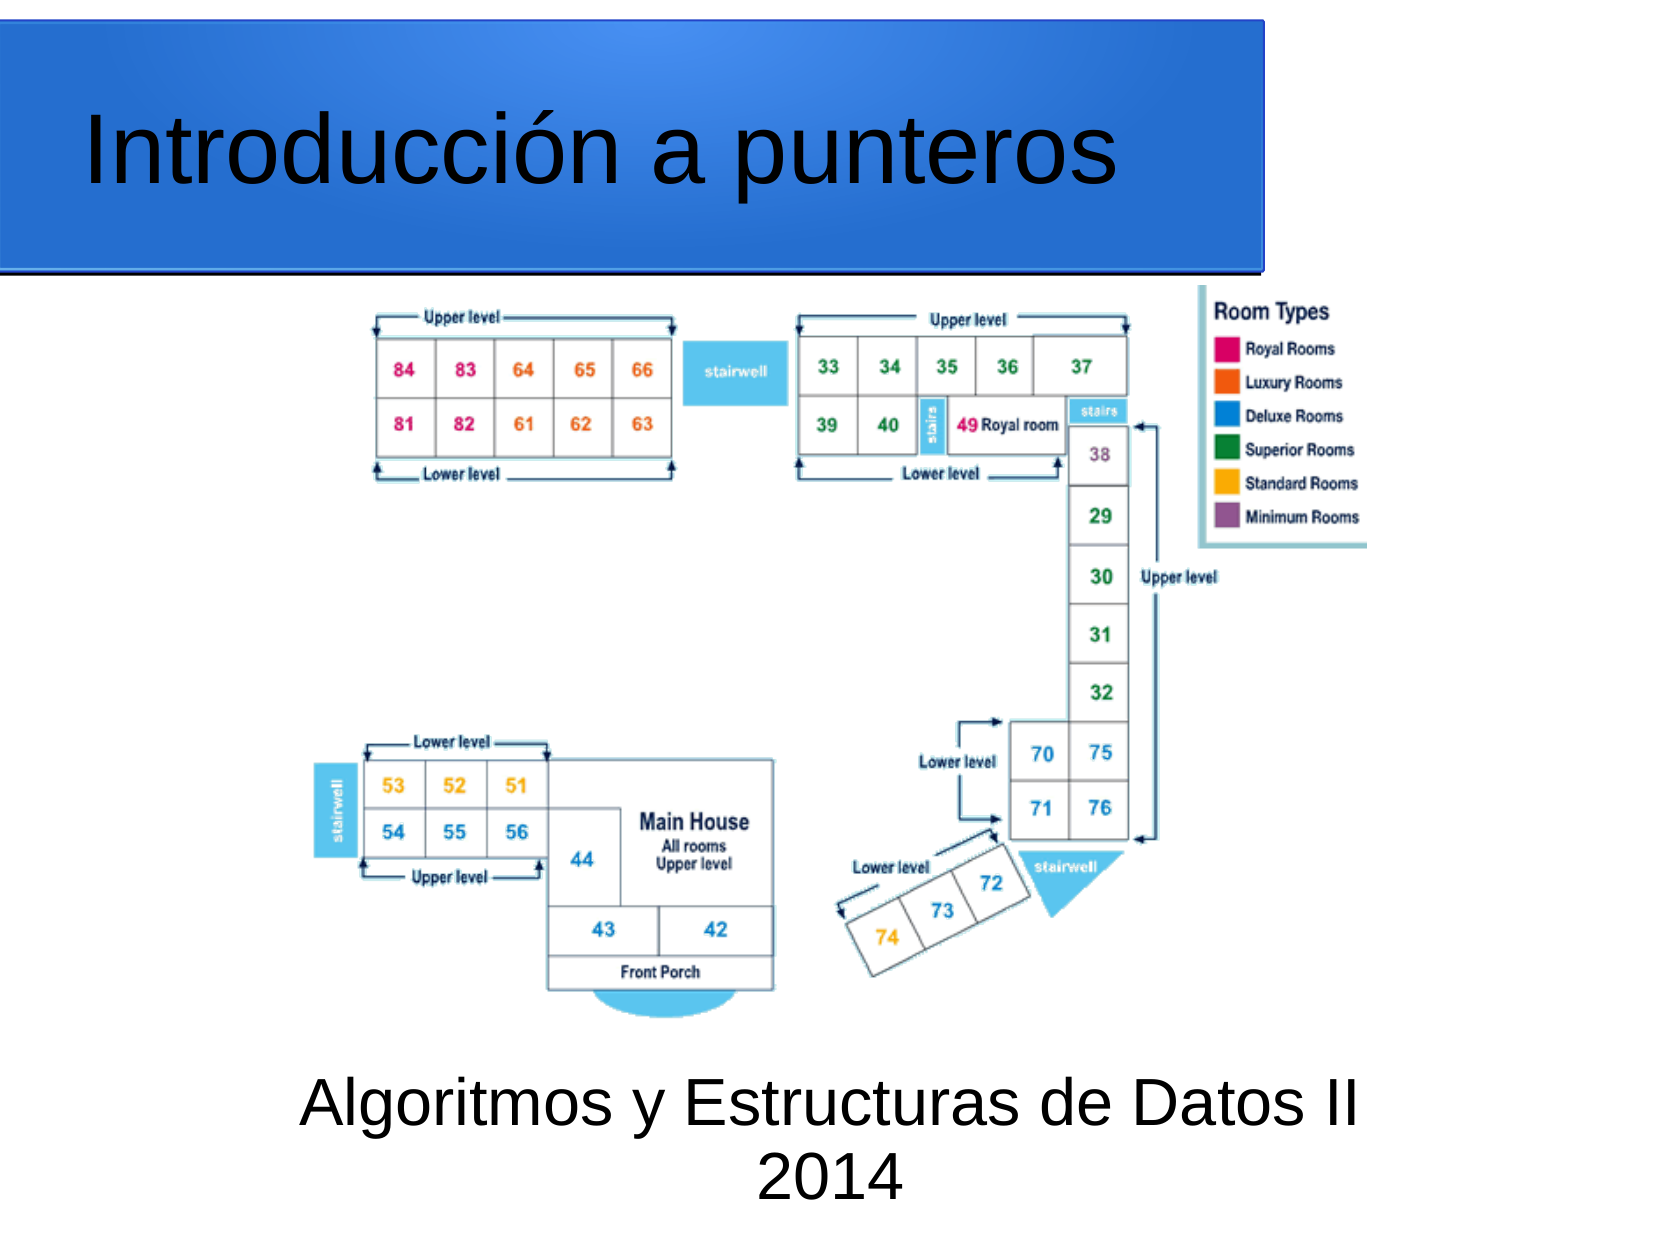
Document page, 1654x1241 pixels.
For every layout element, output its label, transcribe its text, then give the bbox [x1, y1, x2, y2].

picture [309, 285, 1367, 1027]
subtitle Algoritmos y Estructuras de Datos II 2014 [86, 1050, 1576, 1229]
title Introducción a punteros [82, 47, 1235, 252]
